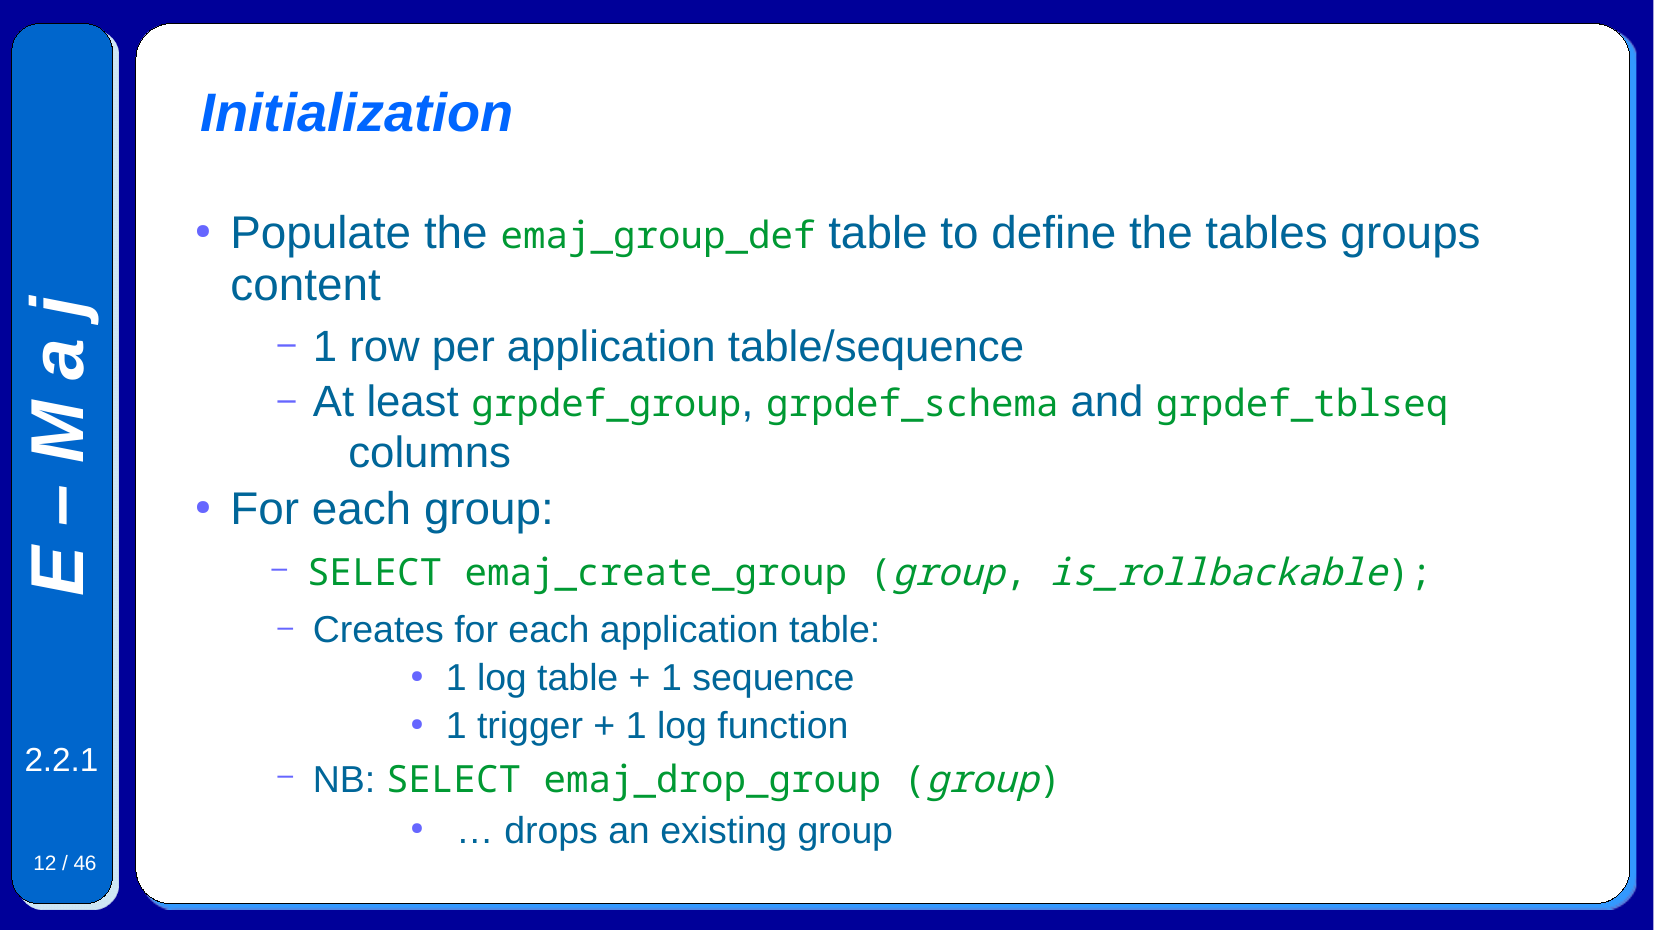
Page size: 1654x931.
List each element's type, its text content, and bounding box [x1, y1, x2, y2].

list Populate the emaj_group_def table to define the tables groups content 1 row per application table/sequence At least grpdef_group, grpdef_schema and grpdef_tblseq columns For each group: SELECT emaj_create_group (group, is_rollbackable); Creates for each application table: 1 log table + 1 sequence 1 trigger + 1 log function NB: SELECT emaj_drop_group (group) … drops an existing group [177, 206, 1587, 846]
title Initialization [200, 34, 1575, 191]
